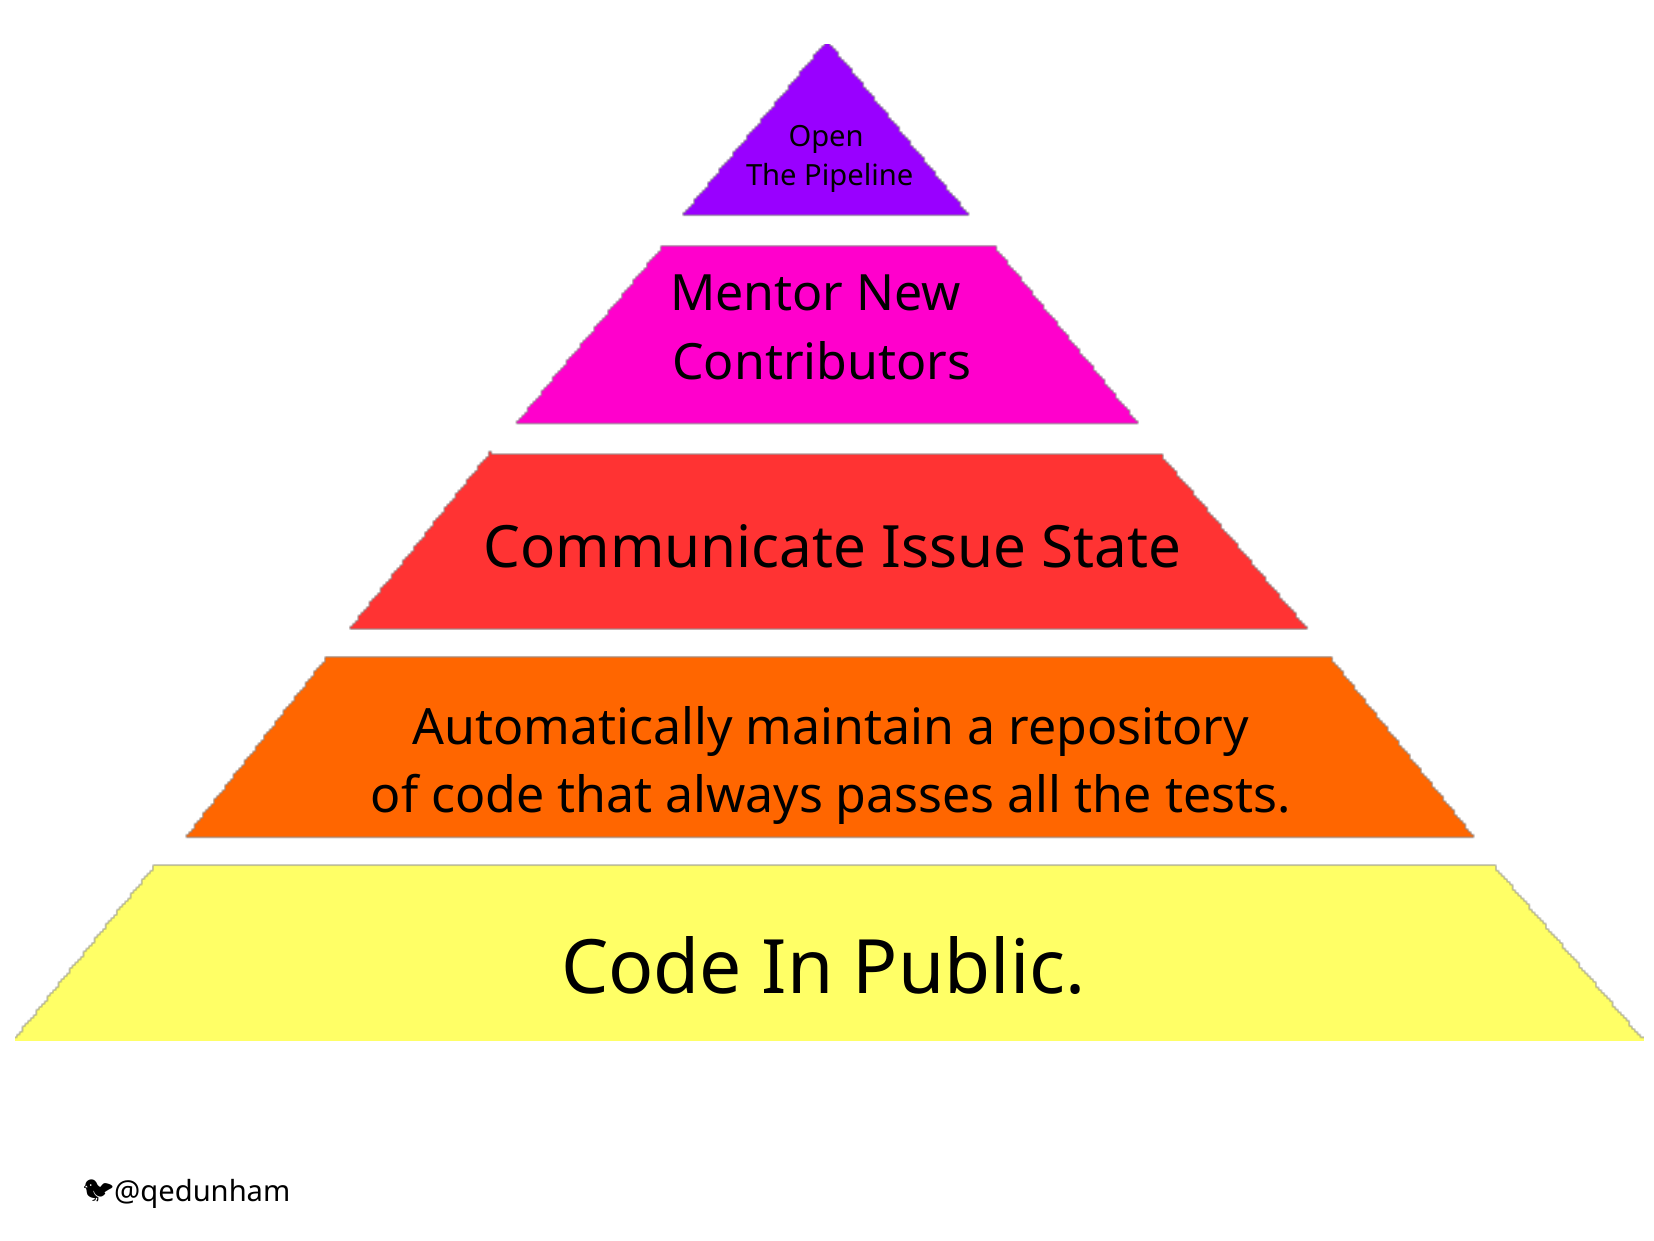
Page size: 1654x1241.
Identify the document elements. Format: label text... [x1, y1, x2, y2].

text_box Communicate Issue State [420, 488, 1246, 601]
text_box Automatically maintain a repository of code that always passes all the tests. [280, 647, 1396, 871]
text_box Mentor New Contributors [504, 251, 1141, 400]
text_box Code In Public. [525, 908, 1122, 1021]
picture [15, 44, 1644, 1041]
text_box Open The Pipeline [469, 99, 1191, 211]
